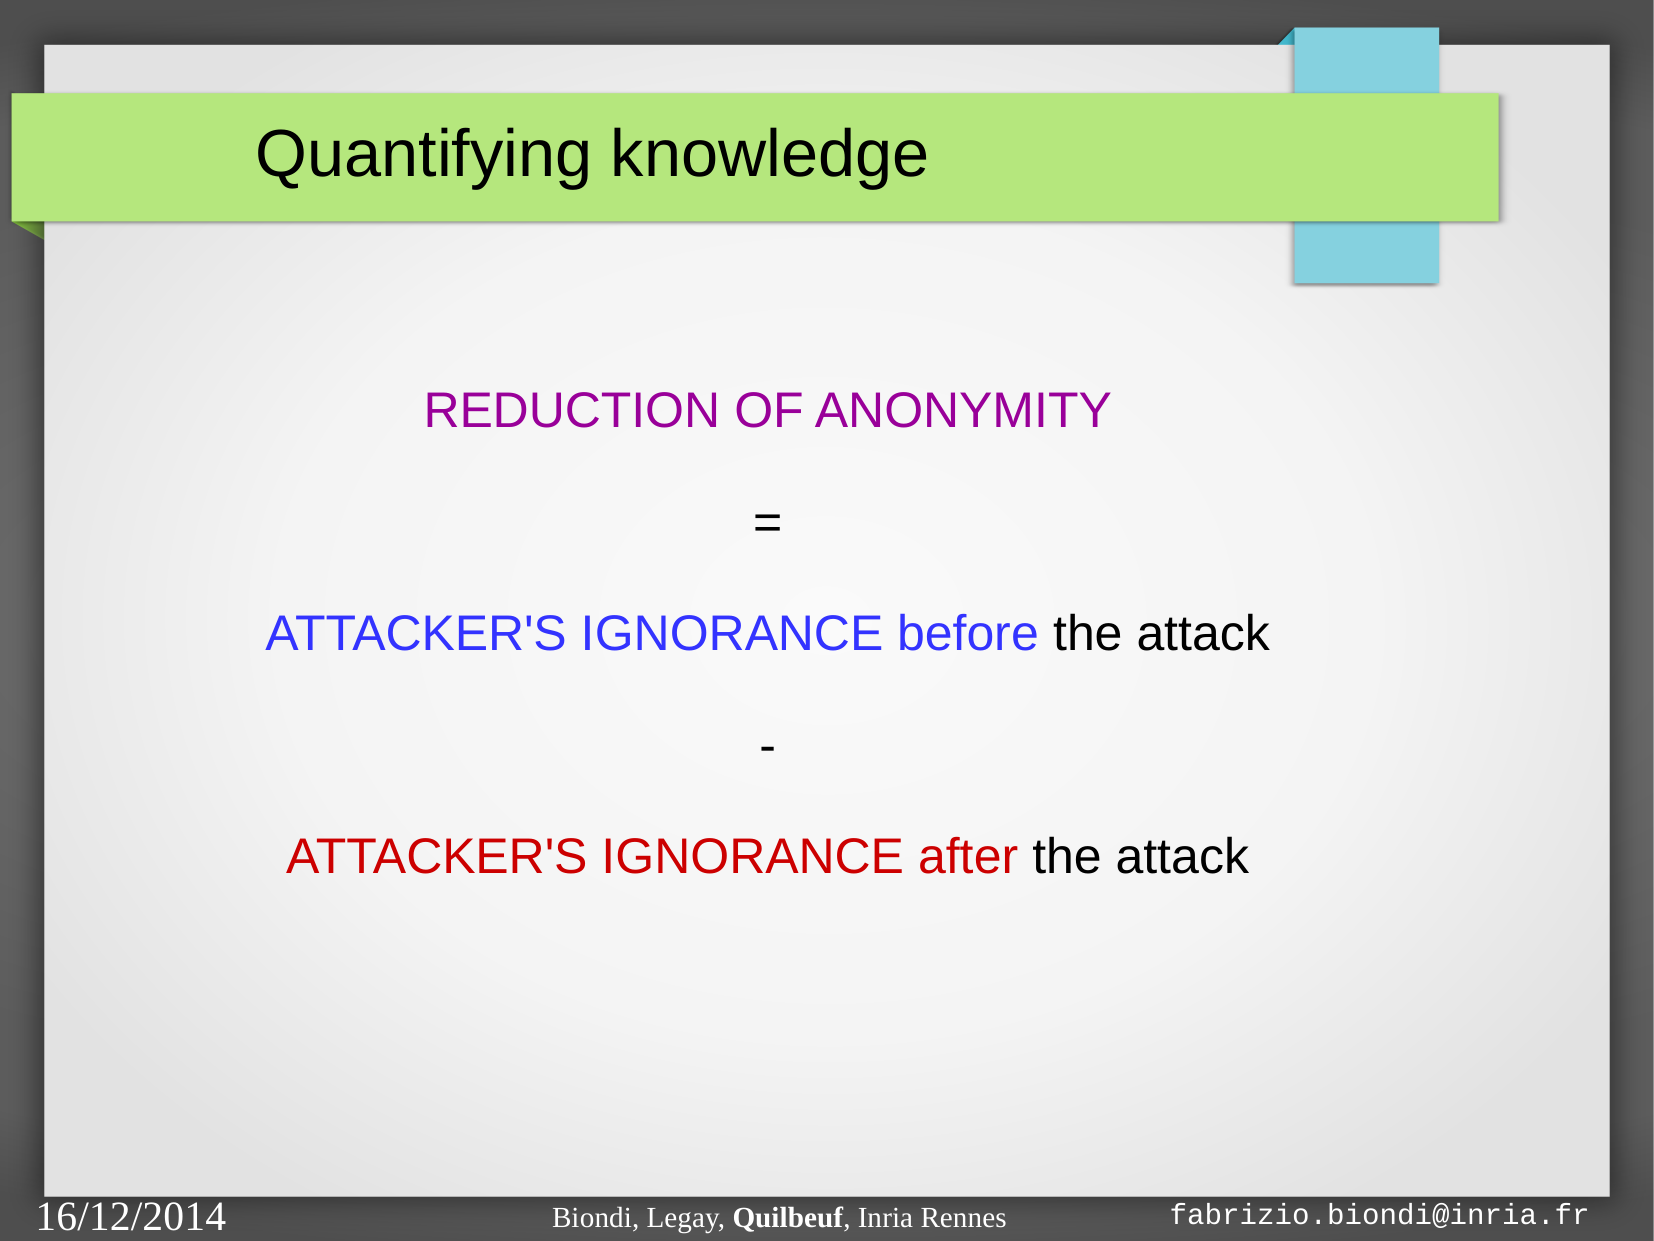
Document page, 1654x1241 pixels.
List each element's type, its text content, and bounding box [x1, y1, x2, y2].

text_box REDUCTION OF ANONYMITY = ATTACKER'S IGNORANCE before the attack - ATTACKER'S IGNORANCE after the attack [212, 366, 1323, 981]
title Quantifying knowledge [70, 94, 1583, 213]
picture [0, 0, 1654, 1241]
